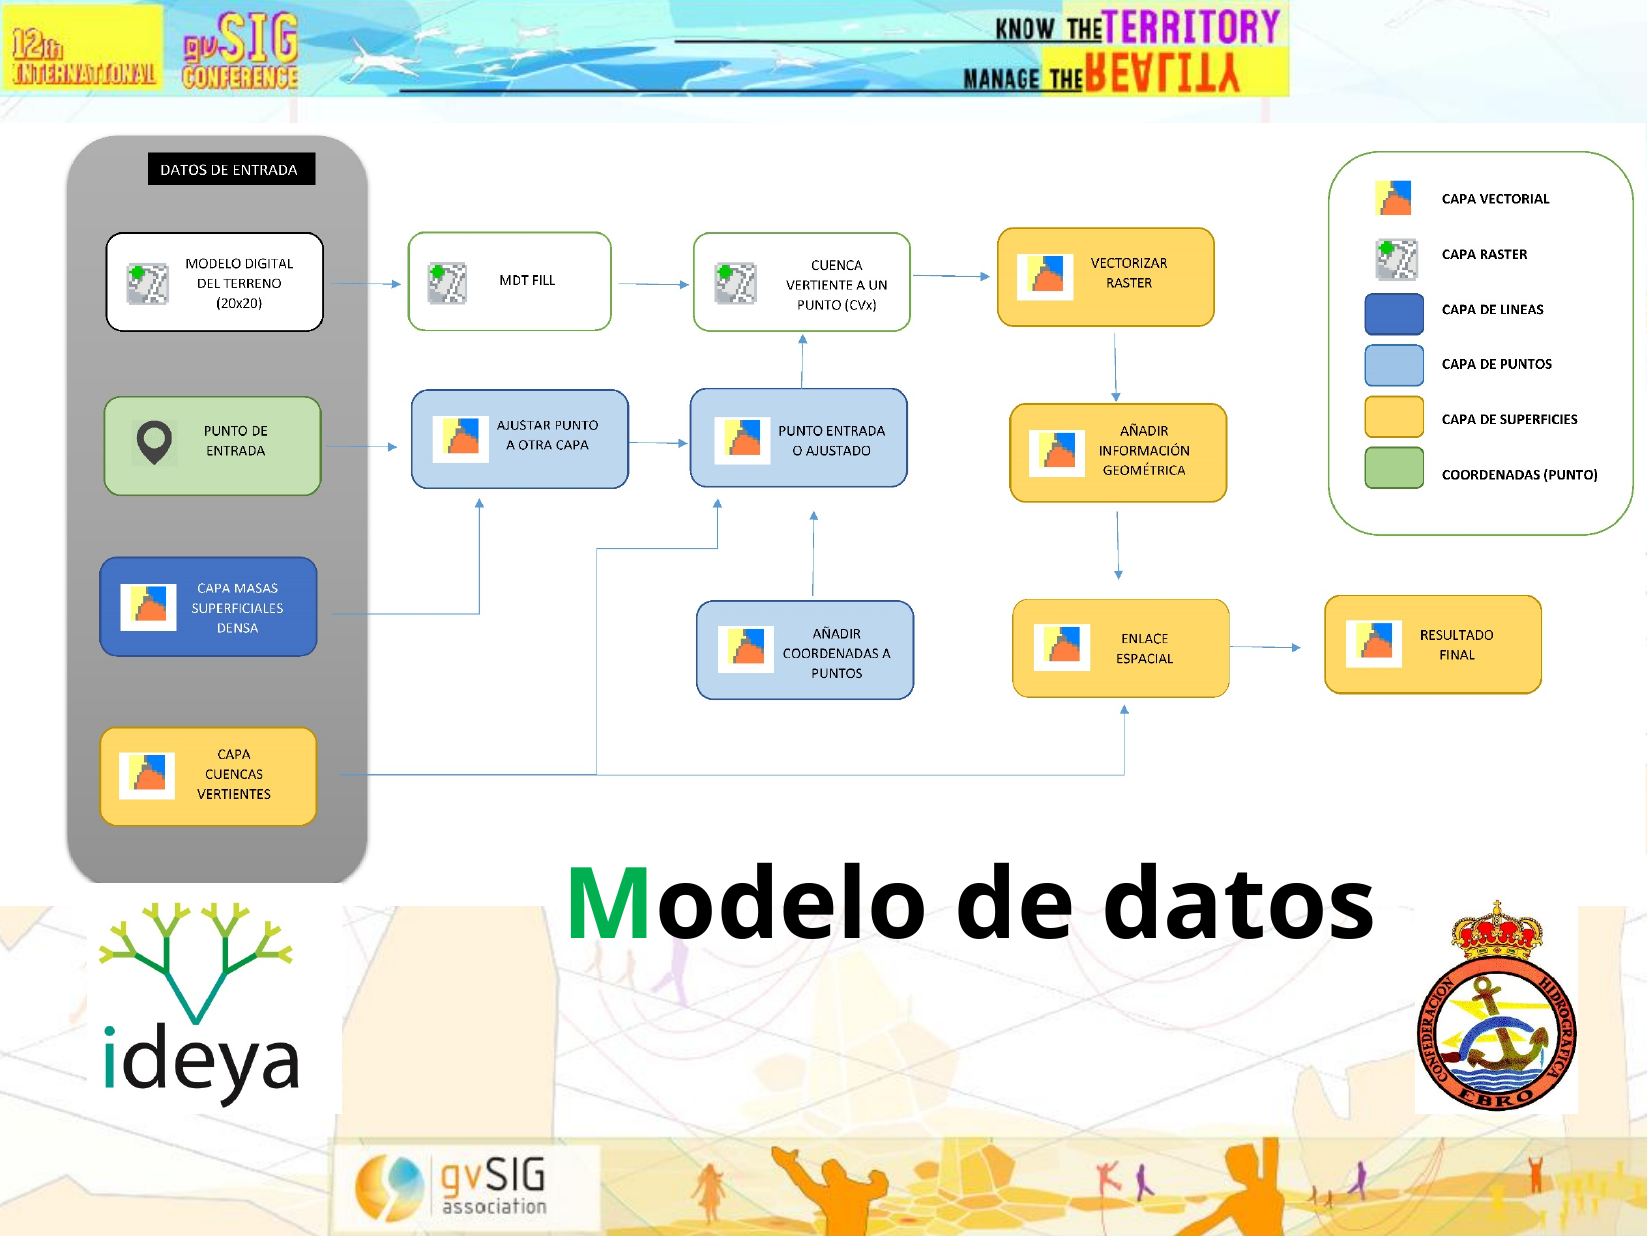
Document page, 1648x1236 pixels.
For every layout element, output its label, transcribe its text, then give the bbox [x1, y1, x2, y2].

picture [0, 0, 1648, 1236]
title Modelo de datos [542, 802, 1398, 966]
